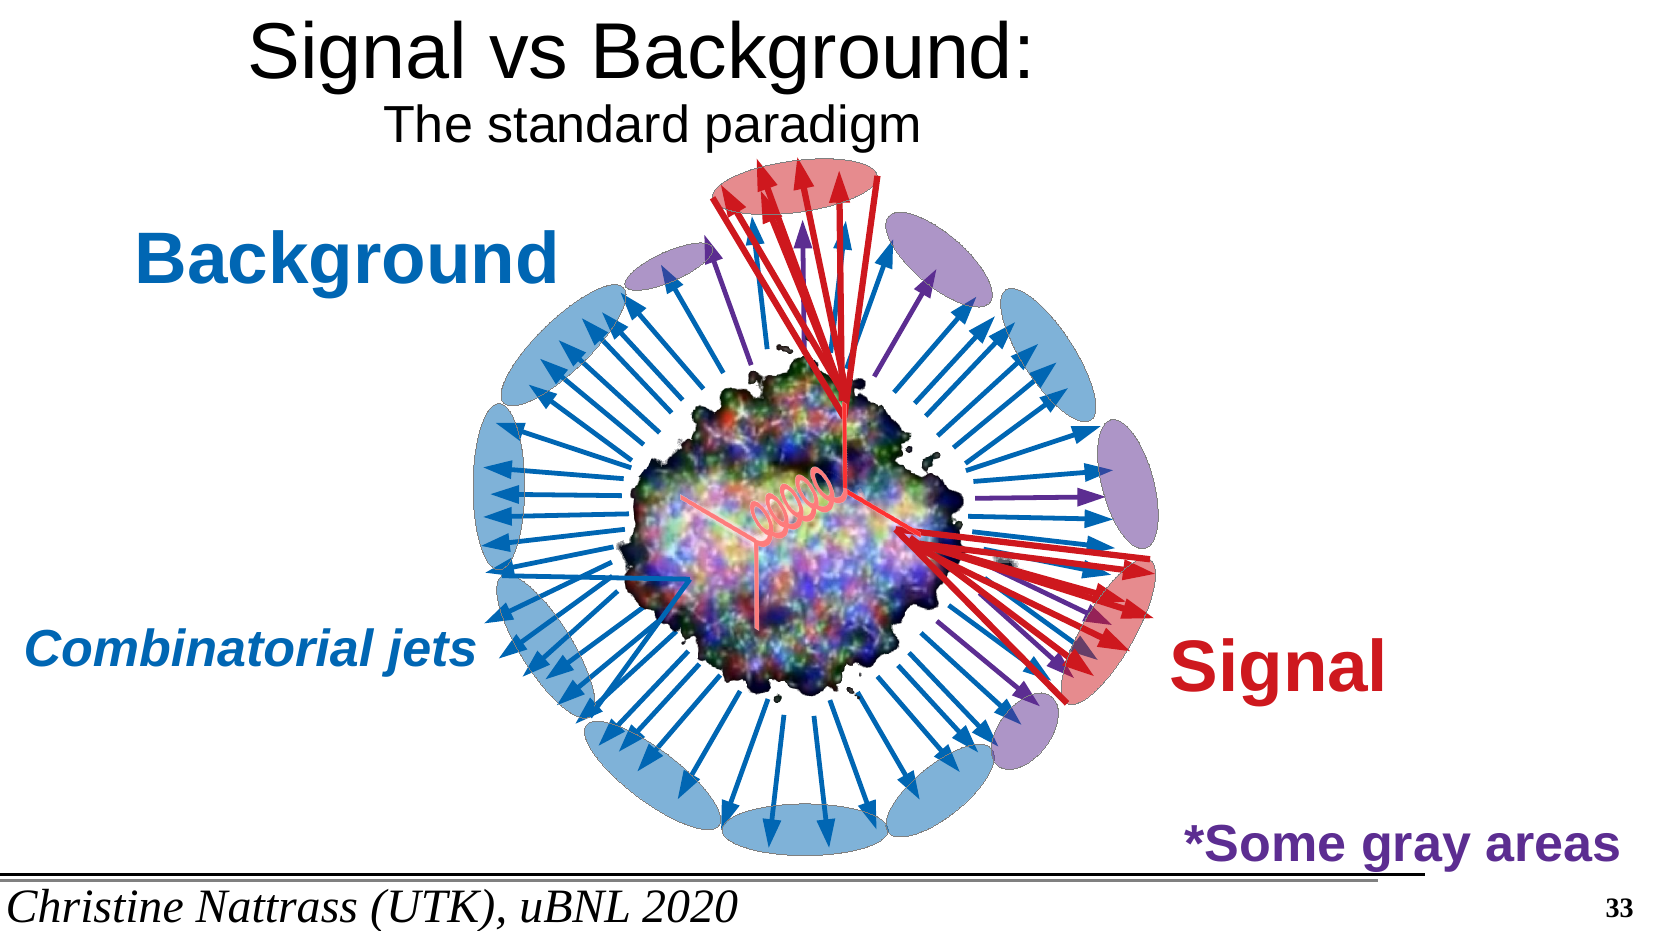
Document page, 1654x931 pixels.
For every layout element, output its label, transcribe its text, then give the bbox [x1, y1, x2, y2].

text_box Signal [1155, 618, 1536, 722]
picture [971, 578, 1053, 640]
text_box [496, 576, 596, 719]
text_box *Some gray areas [1170, 806, 1654, 880]
text_box [473, 242, 713, 570]
text_box [712, 169, 878, 215]
title Signal vs Background: The standard paradigm [0, 0, 1306, 169]
text_box [1097, 419, 1159, 549]
text_box [1000, 288, 1096, 422]
text_box [885, 212, 993, 308]
text_box [1061, 560, 1156, 705]
text_box [584, 721, 721, 830]
picture [581, 318, 1053, 733]
text_box Combinatorial jets [0, 611, 544, 790]
picture [581, 580, 684, 703]
text_box Background [120, 210, 586, 313]
text_box [721, 692, 1059, 856]
picture [804, 318, 817, 340]
